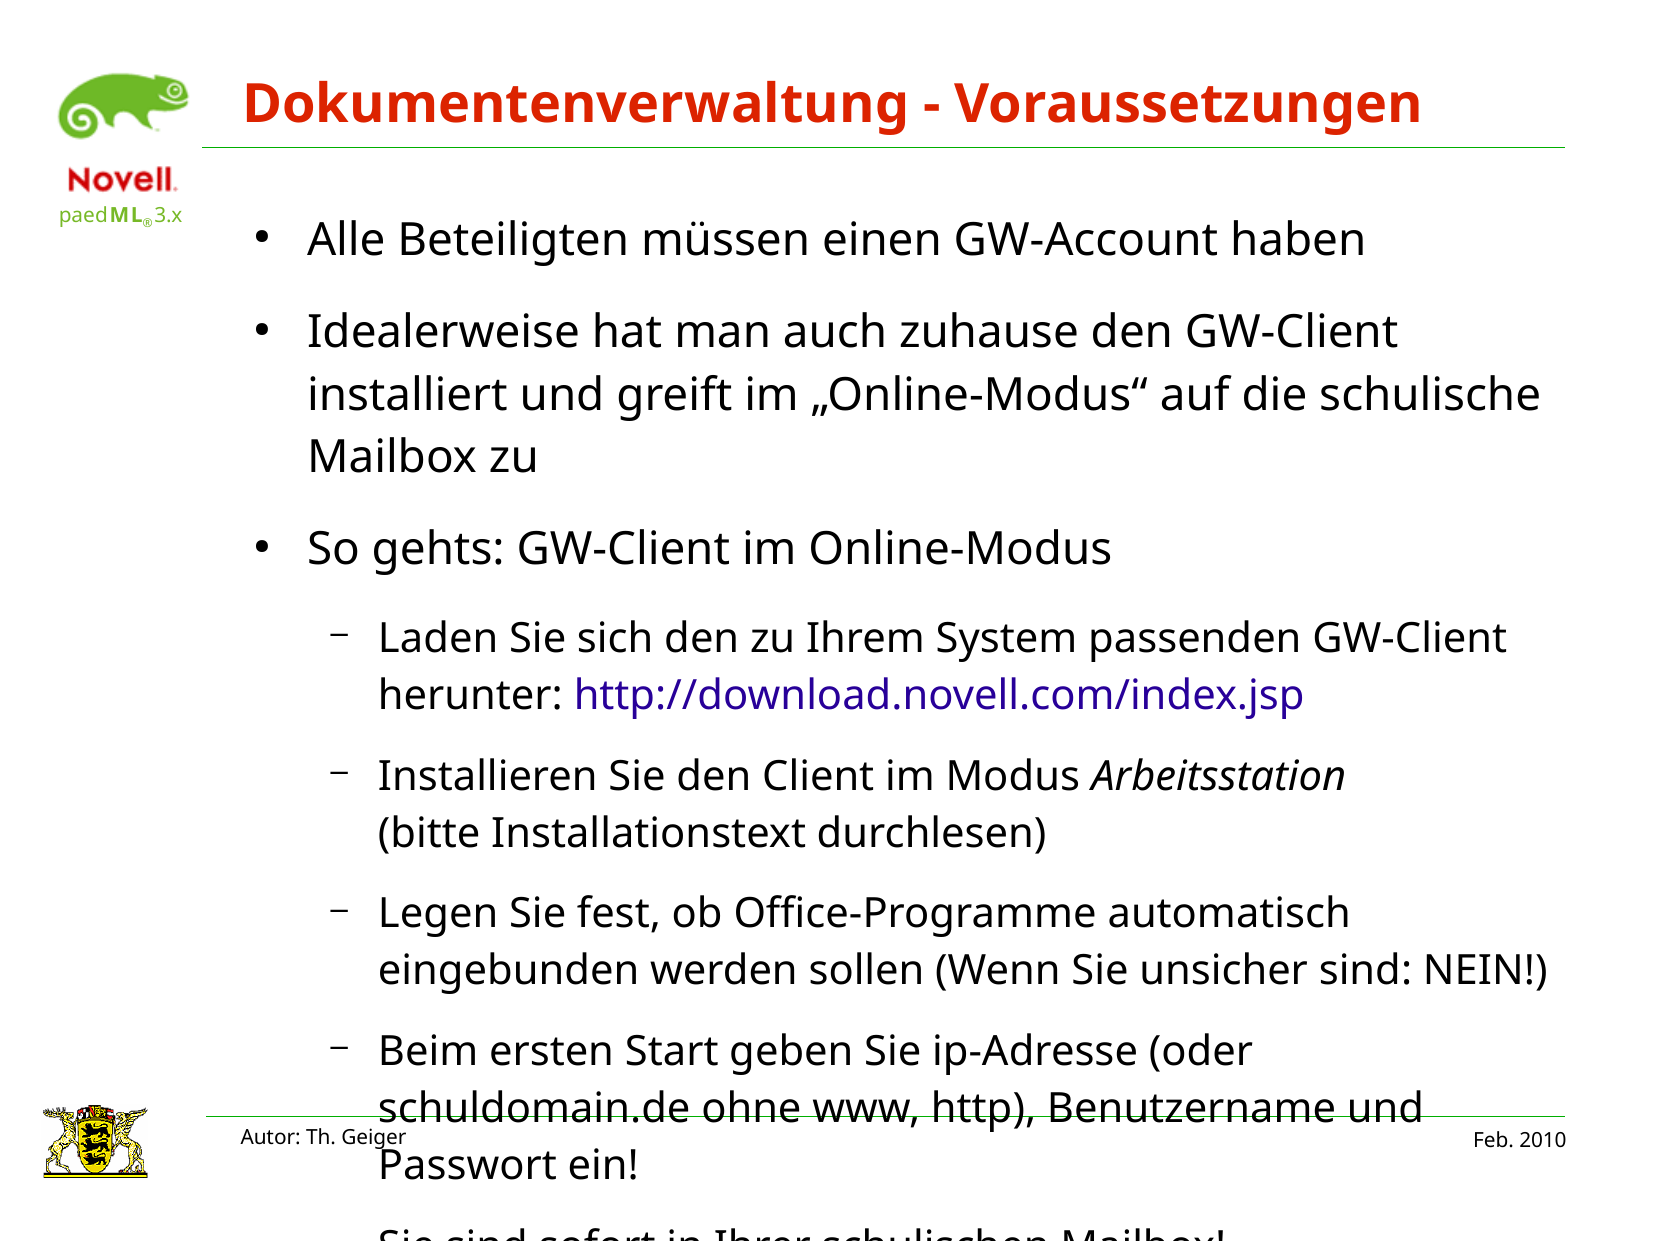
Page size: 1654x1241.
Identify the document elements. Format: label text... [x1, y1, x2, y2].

picture [44, 56, 202, 214]
title Dokumentenverwaltung - Voraussetzungen [242, 67, 1577, 136]
picture [41, 1104, 148, 1180]
list Alle Beteiligten müssen einen GW-Account haben Idealerweise hat man auch zuhause den GW-Client installiert und greift im „Online-Modus“ auf die schulische Mailbox zu So gehts: GW-Client im Online-Modus Laden Sie sich den zu Ihrem System passenden GW-Client herunter: http://download.novell.com/index.jsp Installieren Sie den Client im Modus Arbeitsstation (bitte Installationstext durchlesen) Legen Sie fest, ob Office-Programme automatisch eingebunden werden sollen (Wenn Sie unsicher sind: NEIN!) Beim ersten Start geben Sie ip-Adresse (oder schuldomain.de ohne www, http), Benutzername und Passwort ein! Sie sind sofort in Ihrer schulischen Mailbox! [236, 206, 1565, 1064]
